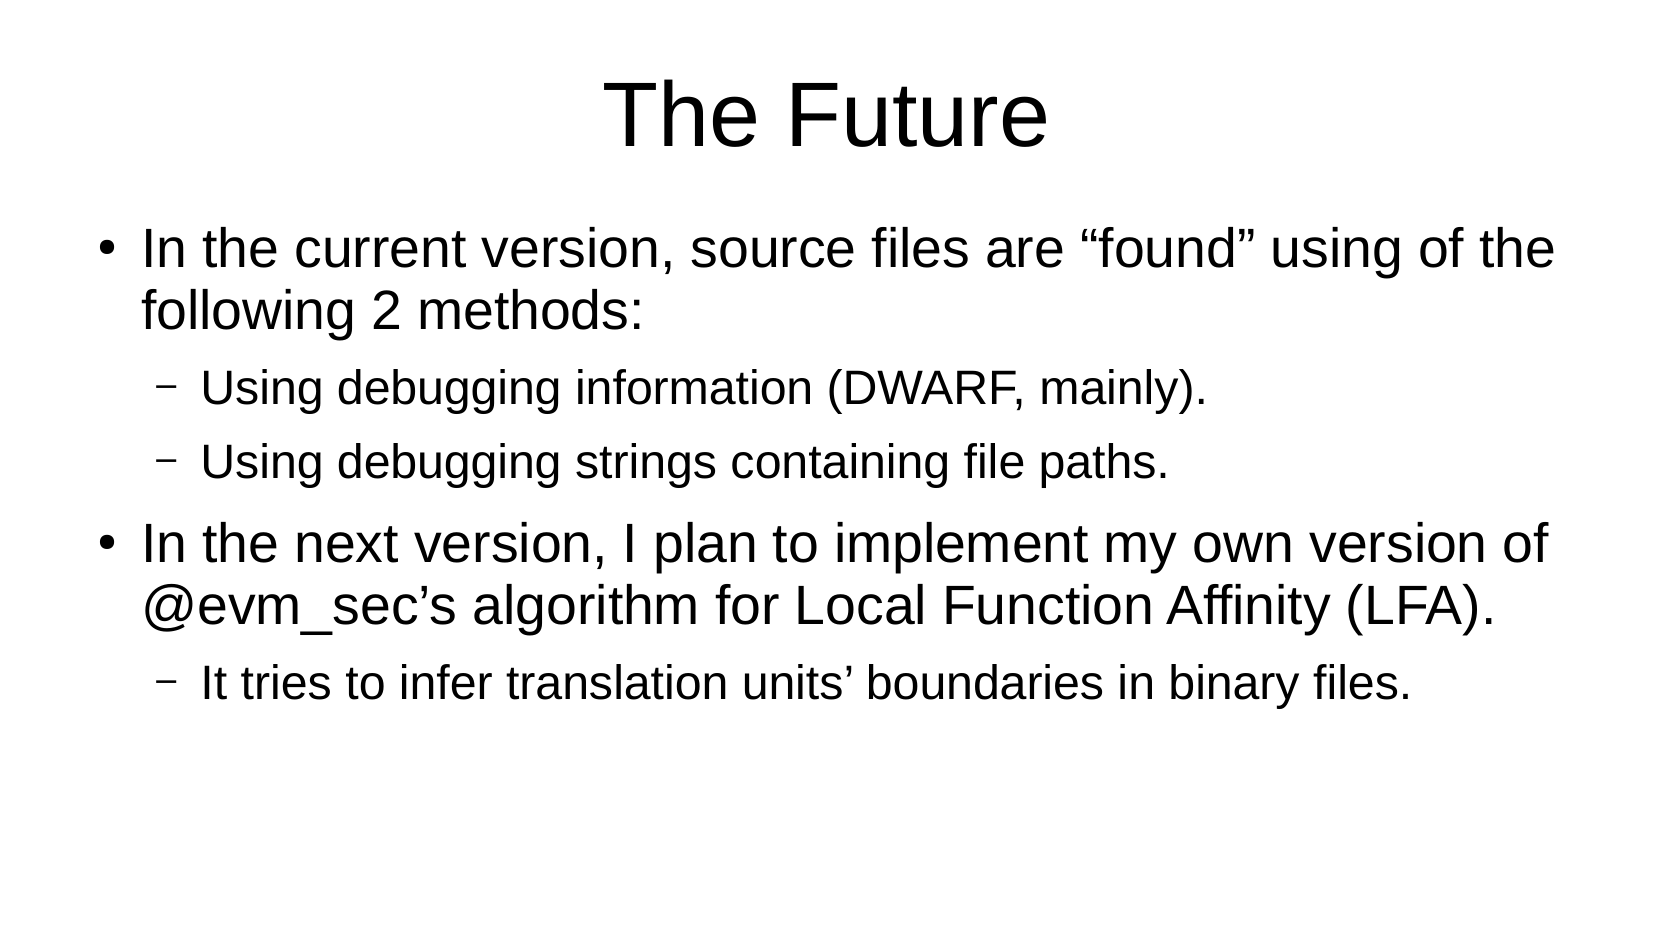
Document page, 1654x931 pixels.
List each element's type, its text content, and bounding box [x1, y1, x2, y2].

list In the current version, source files are “found” using of the following 2 methods: Using debugging information (DWARF, mainly). Using debugging strings containing file paths. In the next version, I plan to implement my own version of @evm_sec’s algorithm for Local Function Affinity (LFA). It tries to infer translation units’ boundaries in binary files. [82, 217, 1571, 758]
title The Future [82, 37, 1571, 193]
